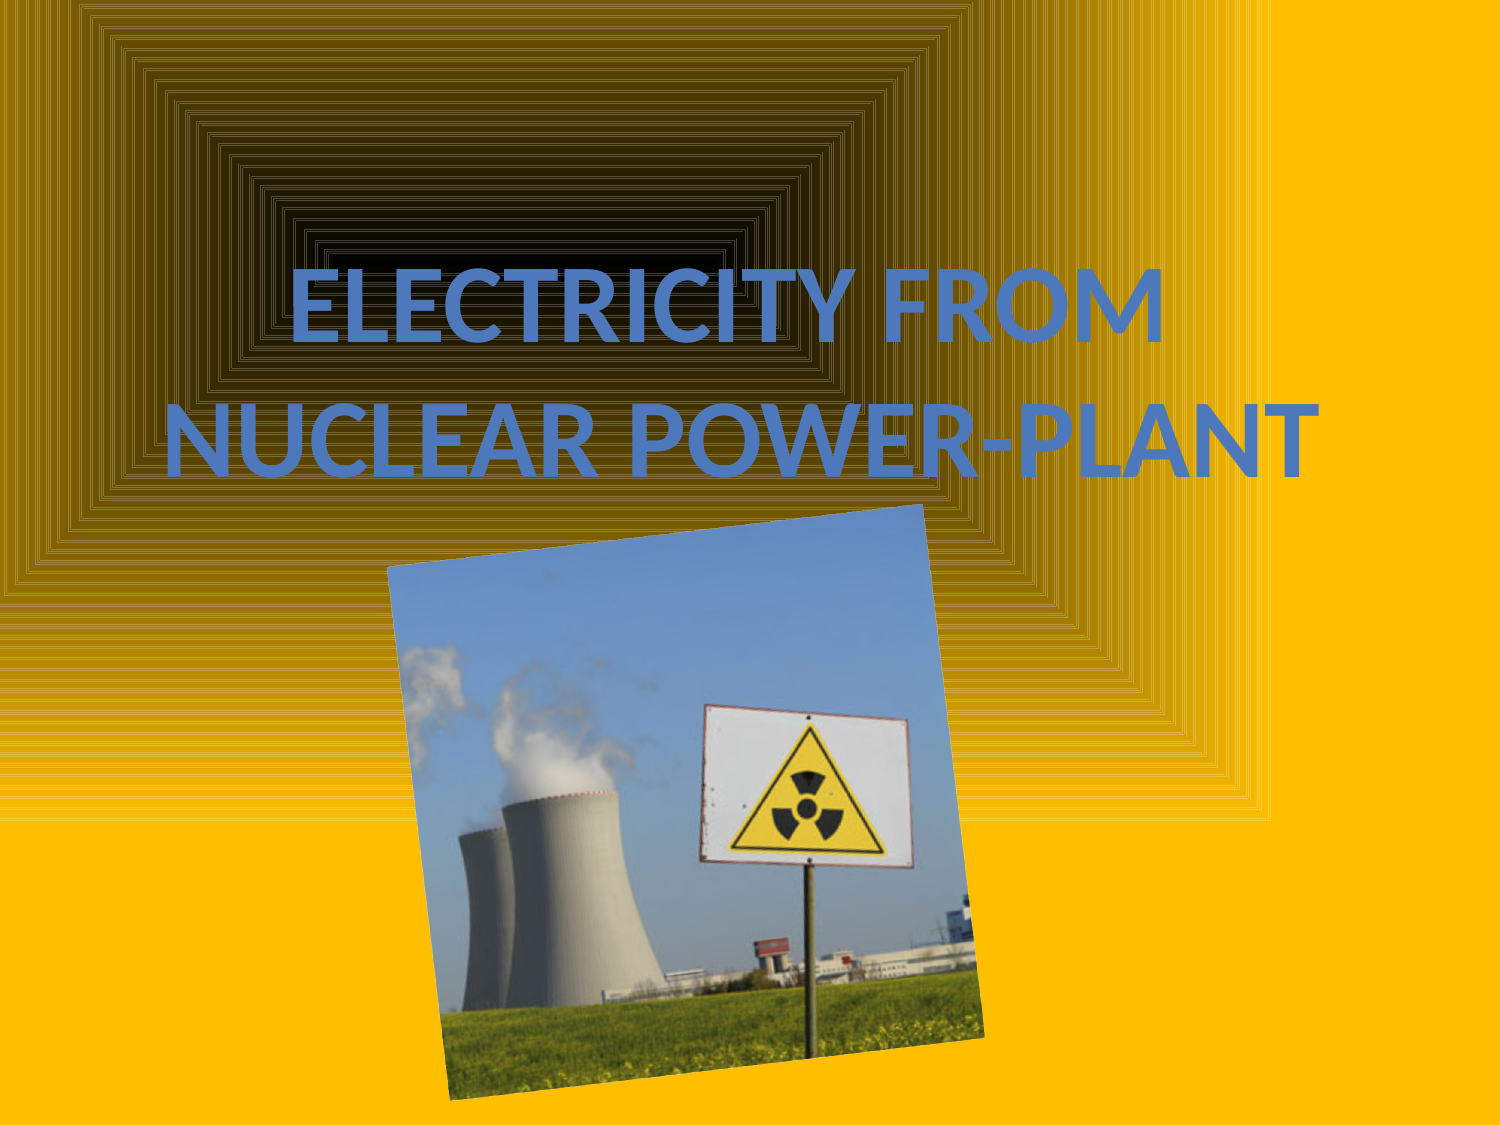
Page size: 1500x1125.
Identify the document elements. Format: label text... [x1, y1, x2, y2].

picture [386, 503, 985, 1101]
text_box Electricity from nuclear power-plant [146, 222, 1337, 508]
